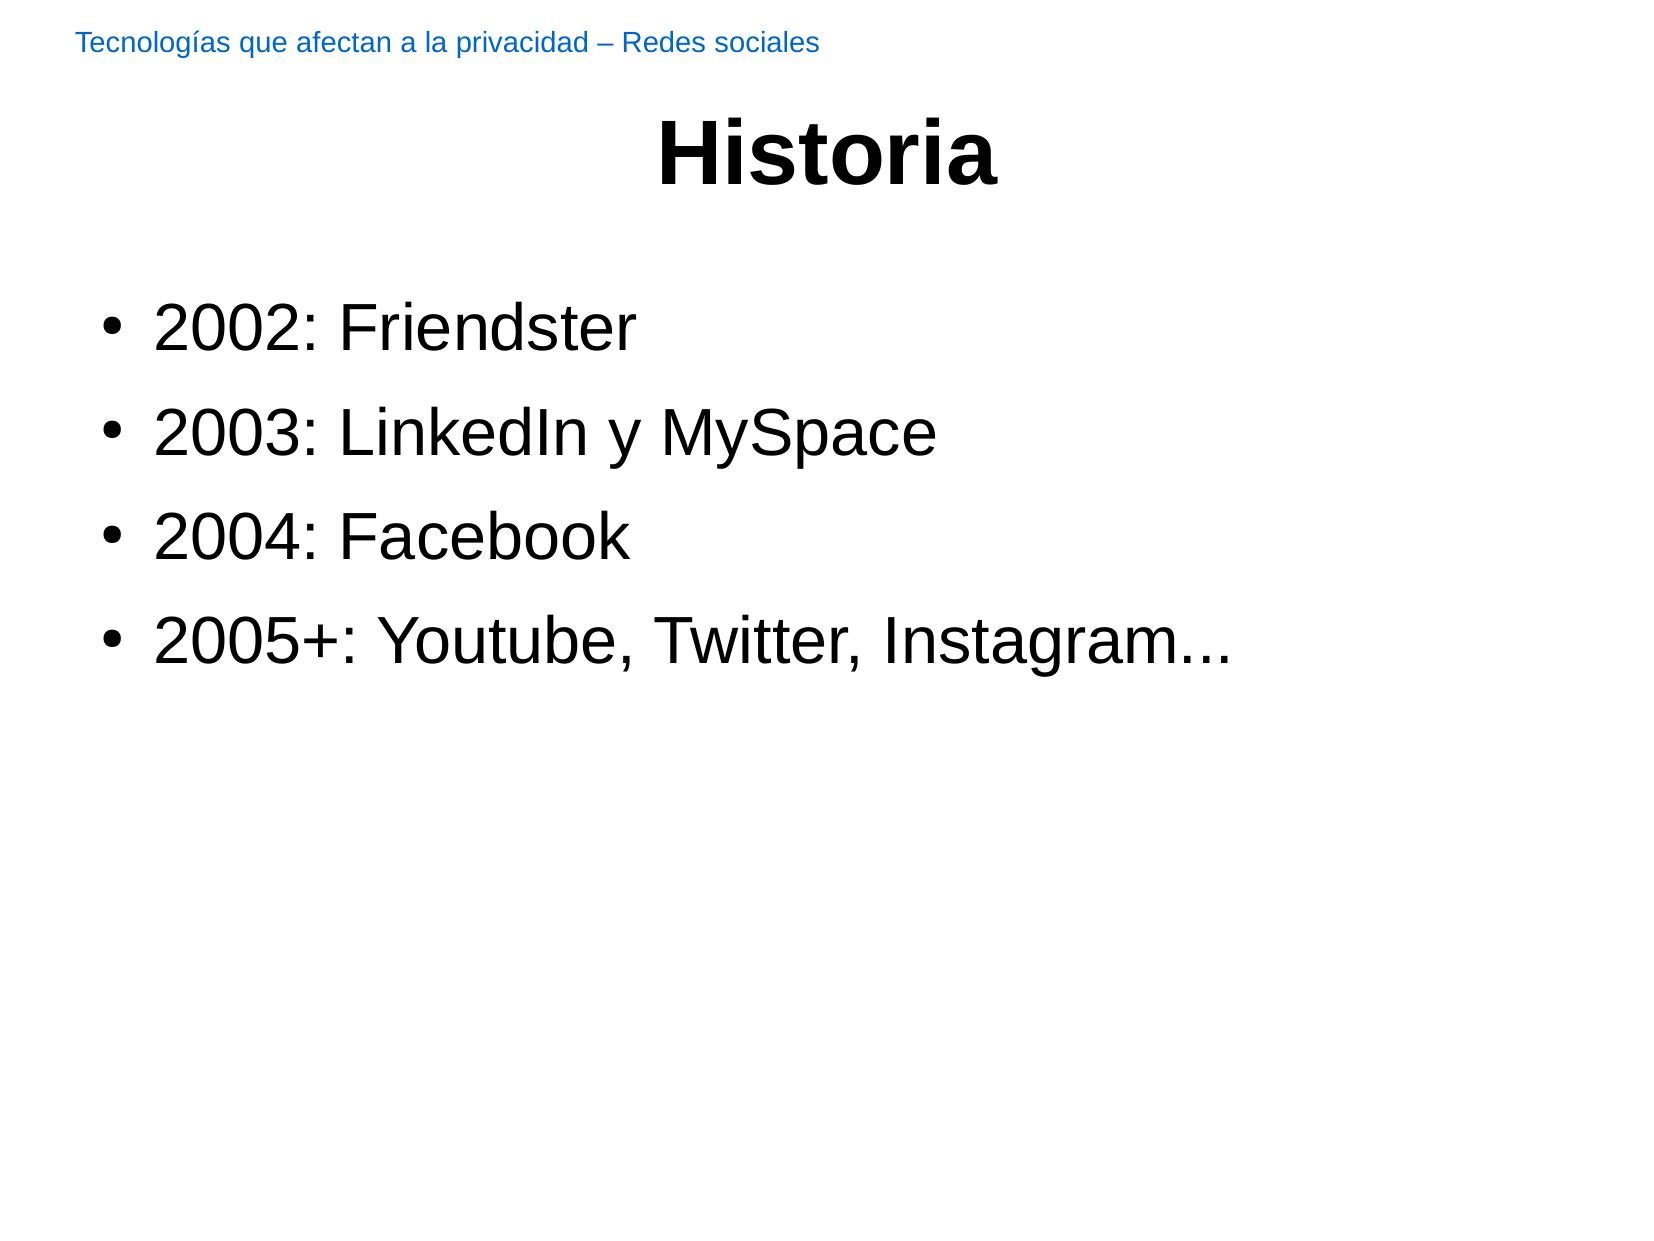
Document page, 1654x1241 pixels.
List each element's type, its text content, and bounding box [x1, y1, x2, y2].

title Historia [82, 49, 1571, 257]
list 2002: Friendster 2003: LinkedIn y MySpace 2004: Facebook 2005+: Youtube, Twitter, Instagram... [82, 290, 1571, 1010]
text_box Tecnologías que afectan a la privacidad – Redes sociales [60, 18, 916, 99]
